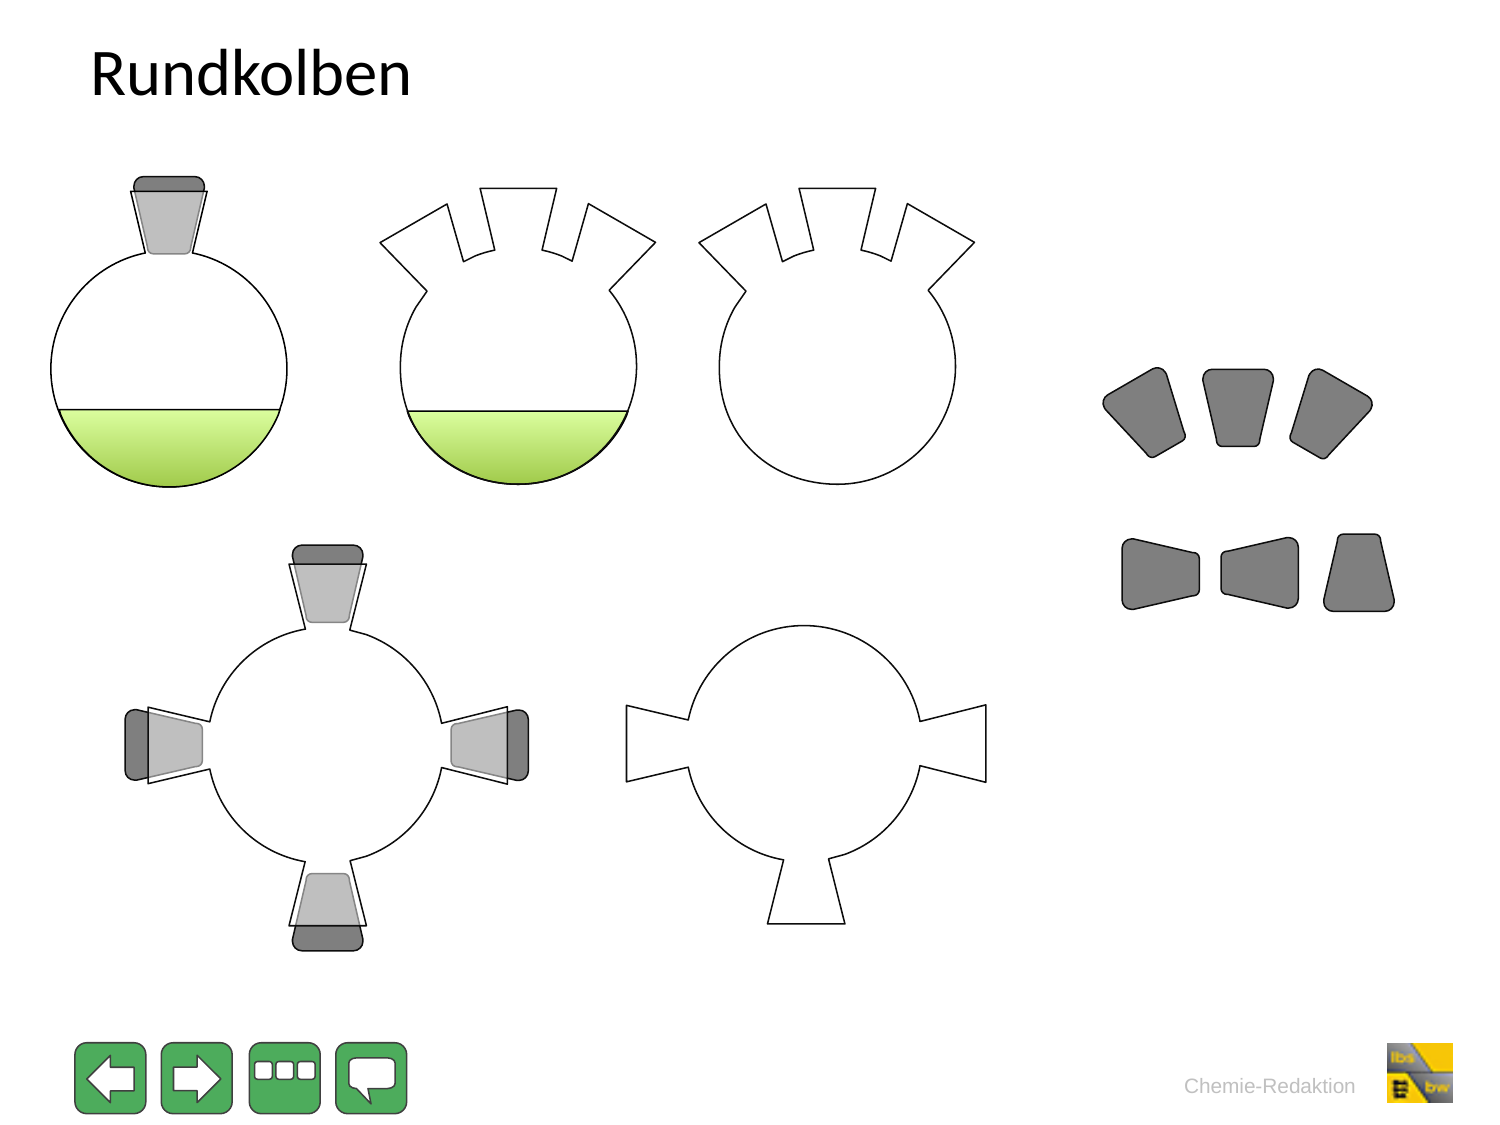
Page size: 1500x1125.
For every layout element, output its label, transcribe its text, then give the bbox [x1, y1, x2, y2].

text_box [50, 176, 287, 487]
text_box [409, 411, 626, 483]
text_box [1202, 369, 1274, 447]
text_box [1290, 369, 1373, 459]
text_box [125, 545, 529, 951]
text_box [1221, 537, 1299, 609]
text_box [1323, 534, 1395, 612]
text_box [1103, 367, 1186, 458]
title Rundkolben [75, 20, 1426, 110]
text_box [626, 625, 986, 924]
picture [1387, 1043, 1453, 1103]
text_box [1122, 538, 1200, 610]
